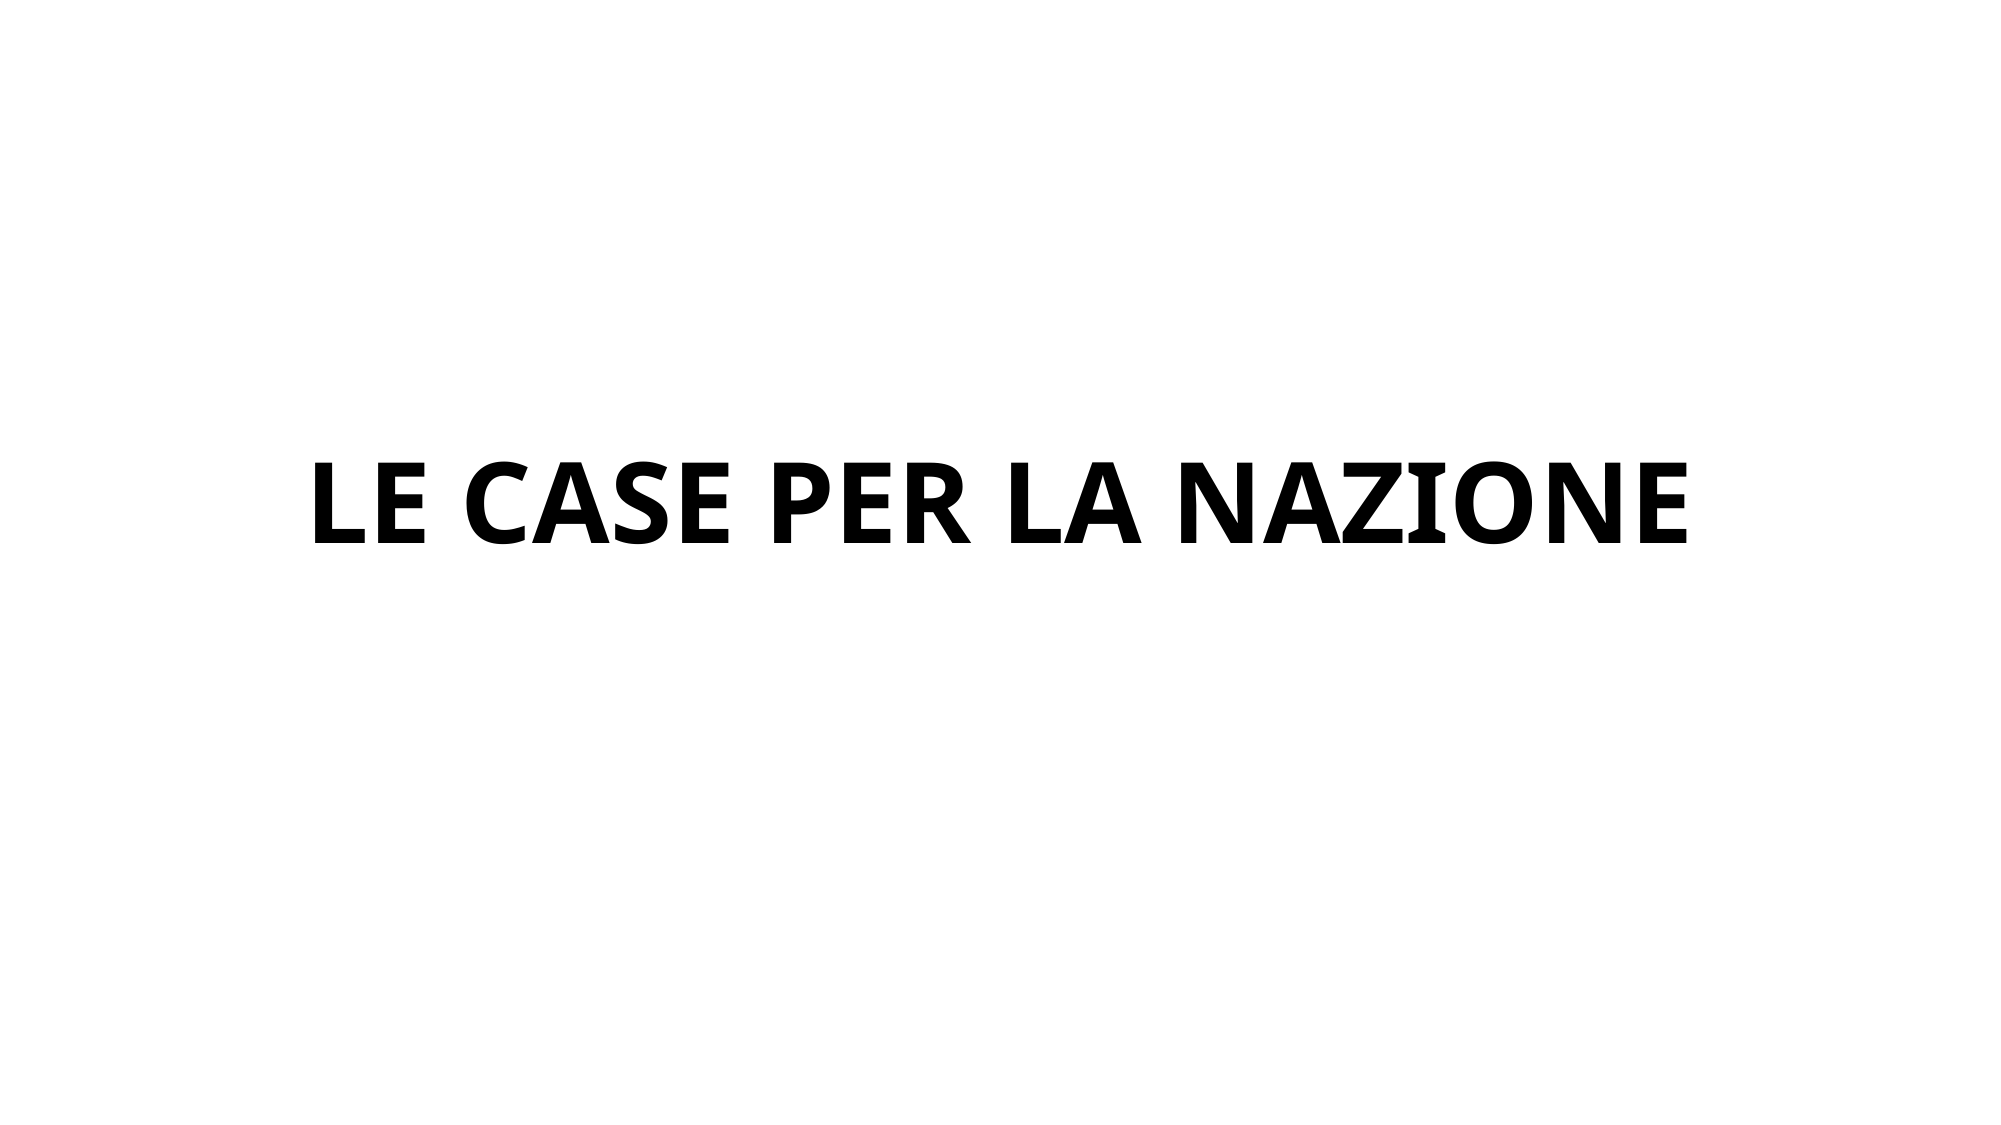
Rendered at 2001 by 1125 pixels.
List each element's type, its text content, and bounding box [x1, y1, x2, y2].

title LE CASE PER LA NAZIONE [249, 184, 1750, 576]
